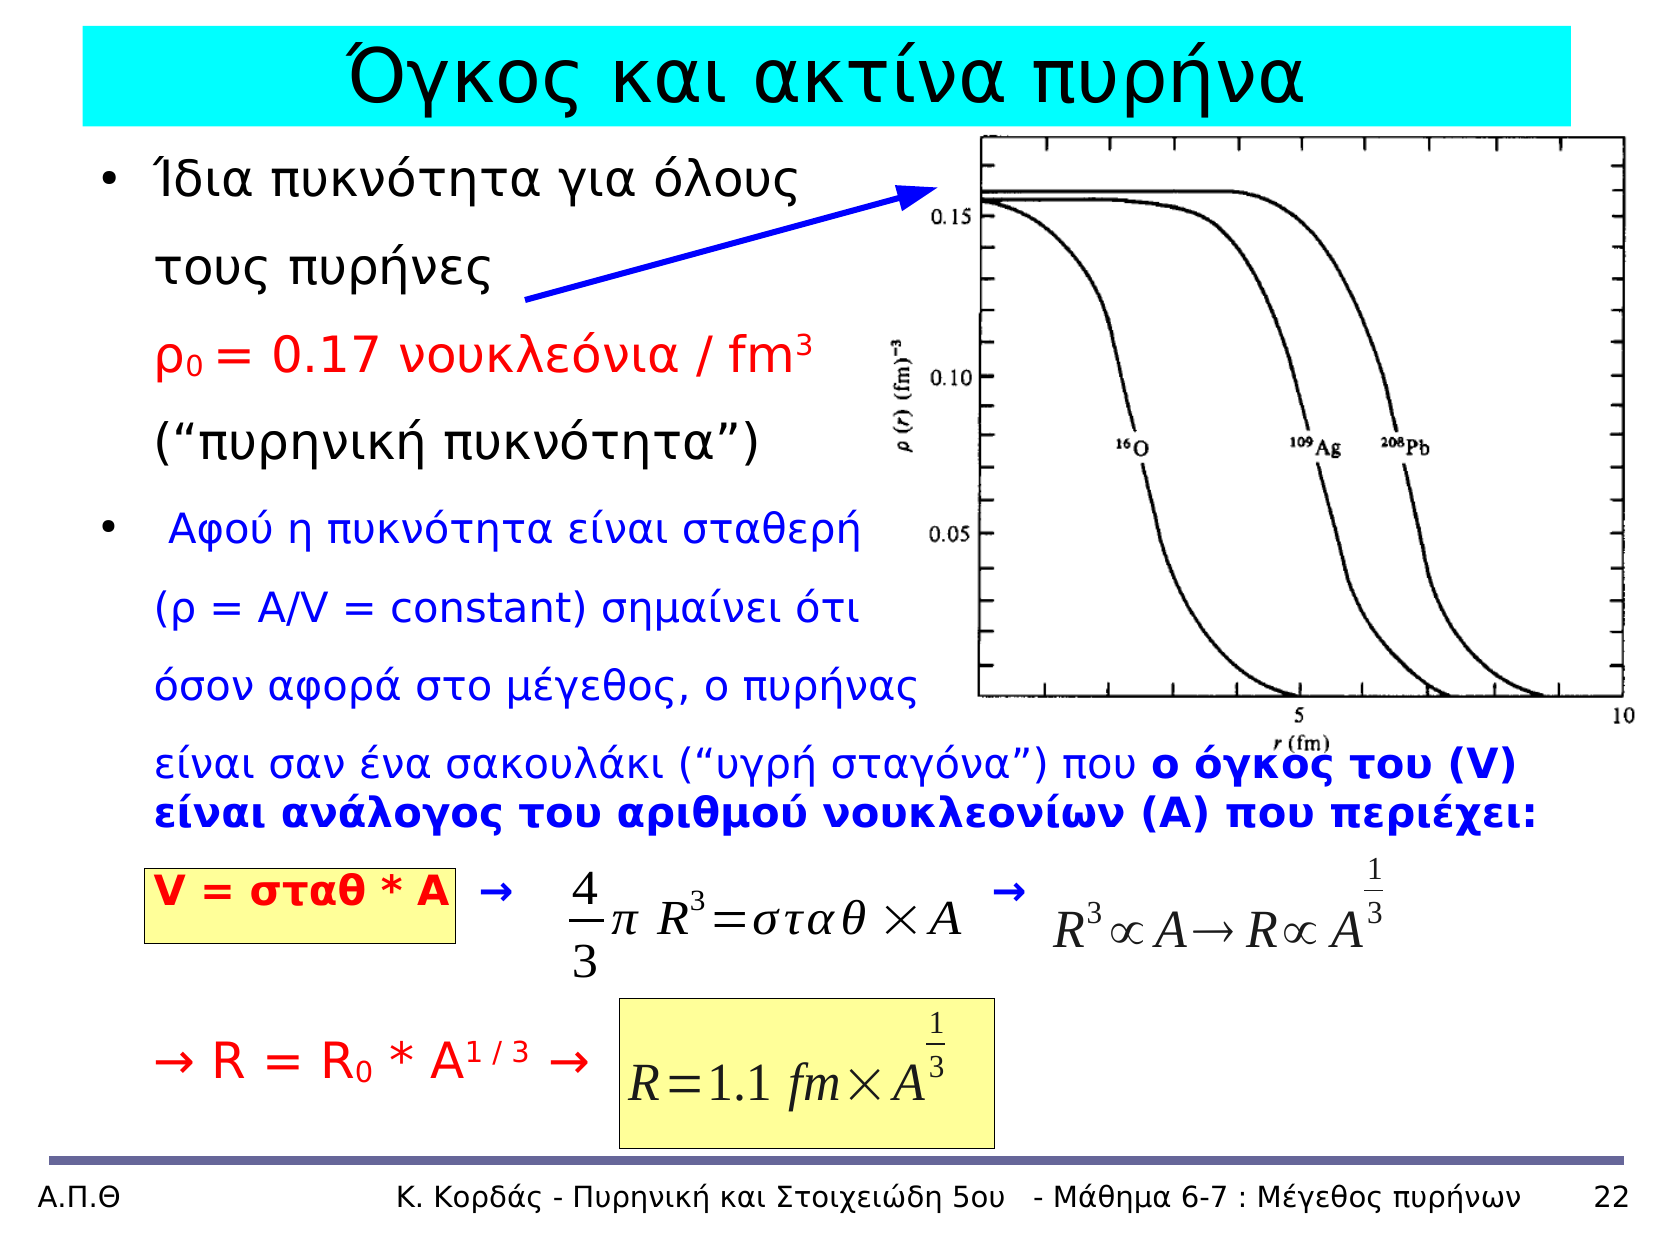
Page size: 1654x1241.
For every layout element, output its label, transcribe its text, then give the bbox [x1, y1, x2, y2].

picture [881, 128, 1638, 759]
title Όγκος και ακτίνα πυρήνα [82, 25, 1571, 127]
chart [612, 1002, 959, 1118]
text_box [619, 998, 995, 1149]
chart [552, 851, 975, 991]
chart [1037, 849, 1398, 964]
list Ίδια πυκνότητα για όλους τους πυρήνες ρ0 = 0.17 νουκλεόνια / fm3 (“πυρηνική πυκνότητα”) Αφού η πυκνότητα είναι σταθερή (ρ = A/V = constant) σημαίνει ότι όσον αφορά στο μέγεθος, ο πυρήνας είναι σαν ένα σακουλάκι (“υγρή σταγόνα”) που ο όγκος του (V) είναι ανάλογος του αριθμού νουκλεονίων (A) που περιέχει: V = σταθ * A → → → R = R0 * A1 / 3 → [82, 150, 1571, 1130]
